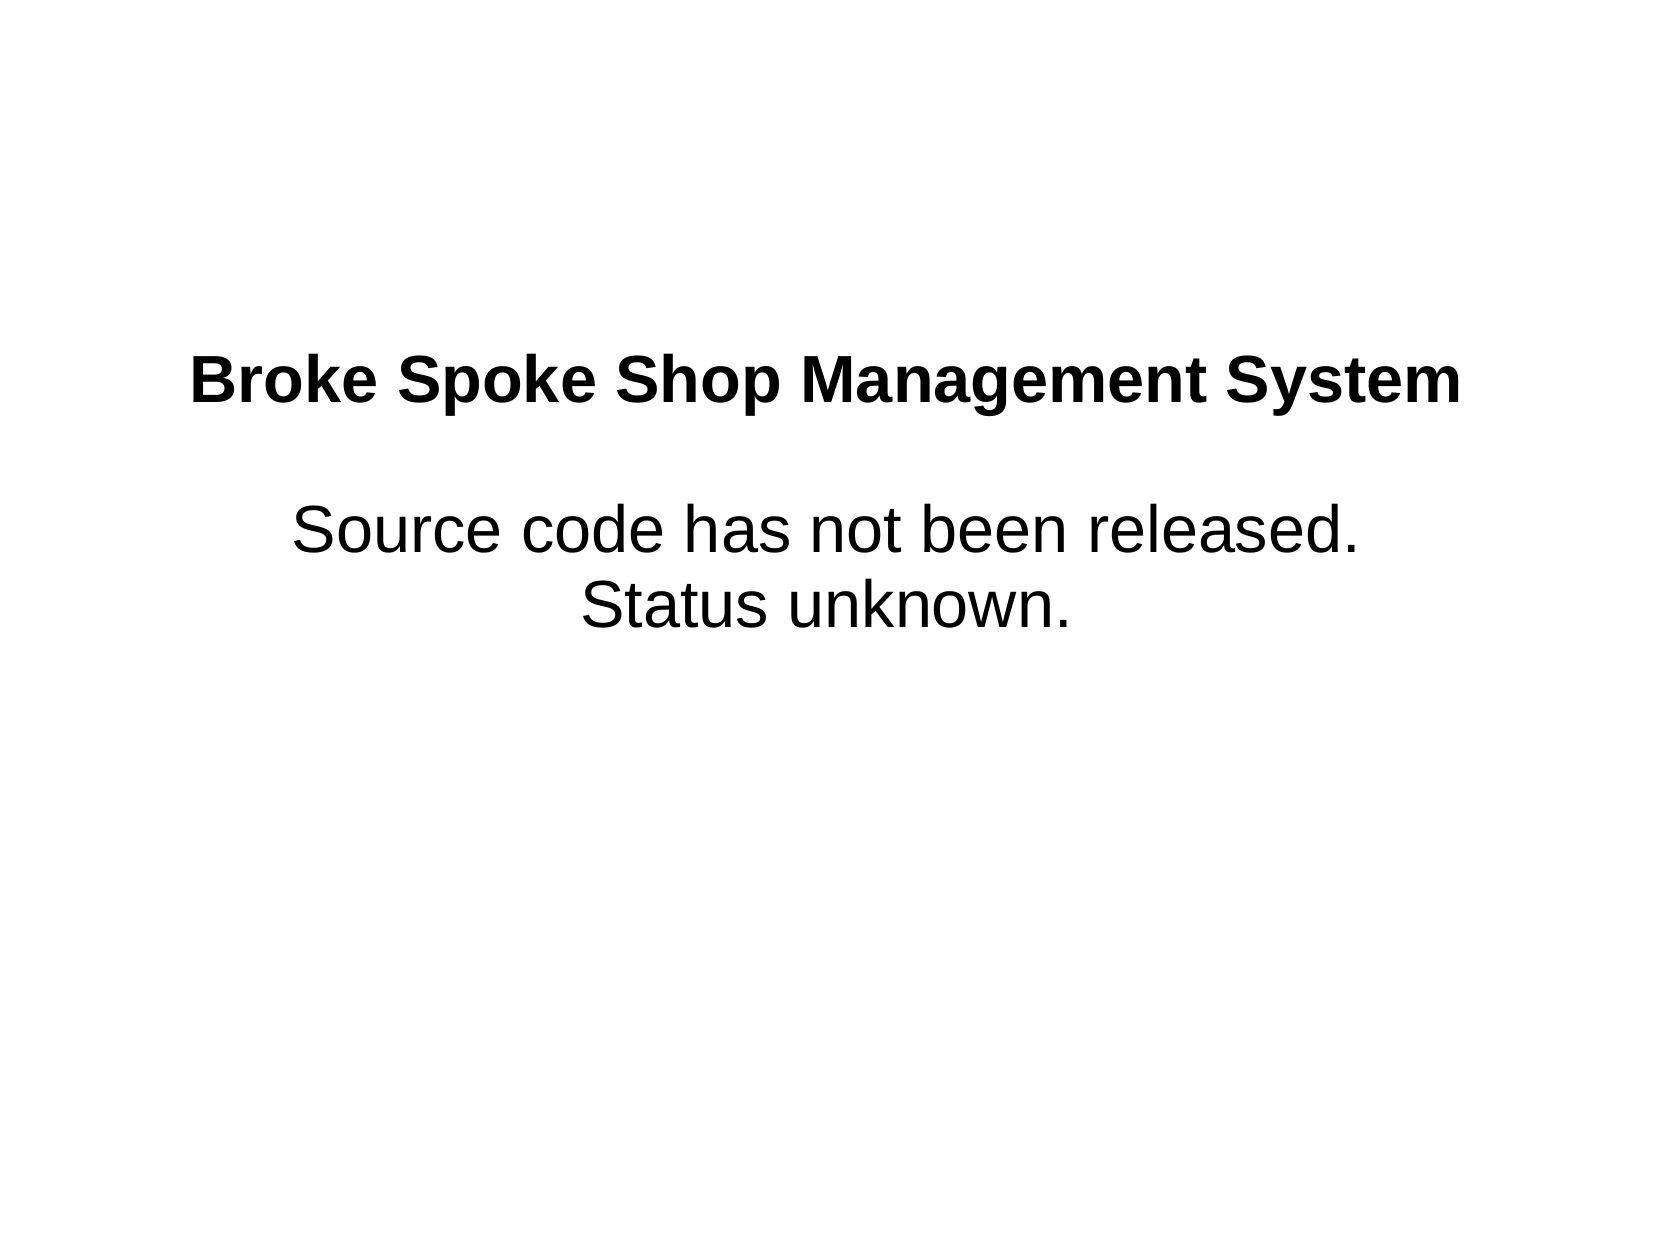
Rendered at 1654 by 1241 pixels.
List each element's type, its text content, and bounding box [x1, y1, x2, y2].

subtitle Broke Spoke Shop Management System Source code has not been released. Status unknown. [82, 49, 1571, 1010]
